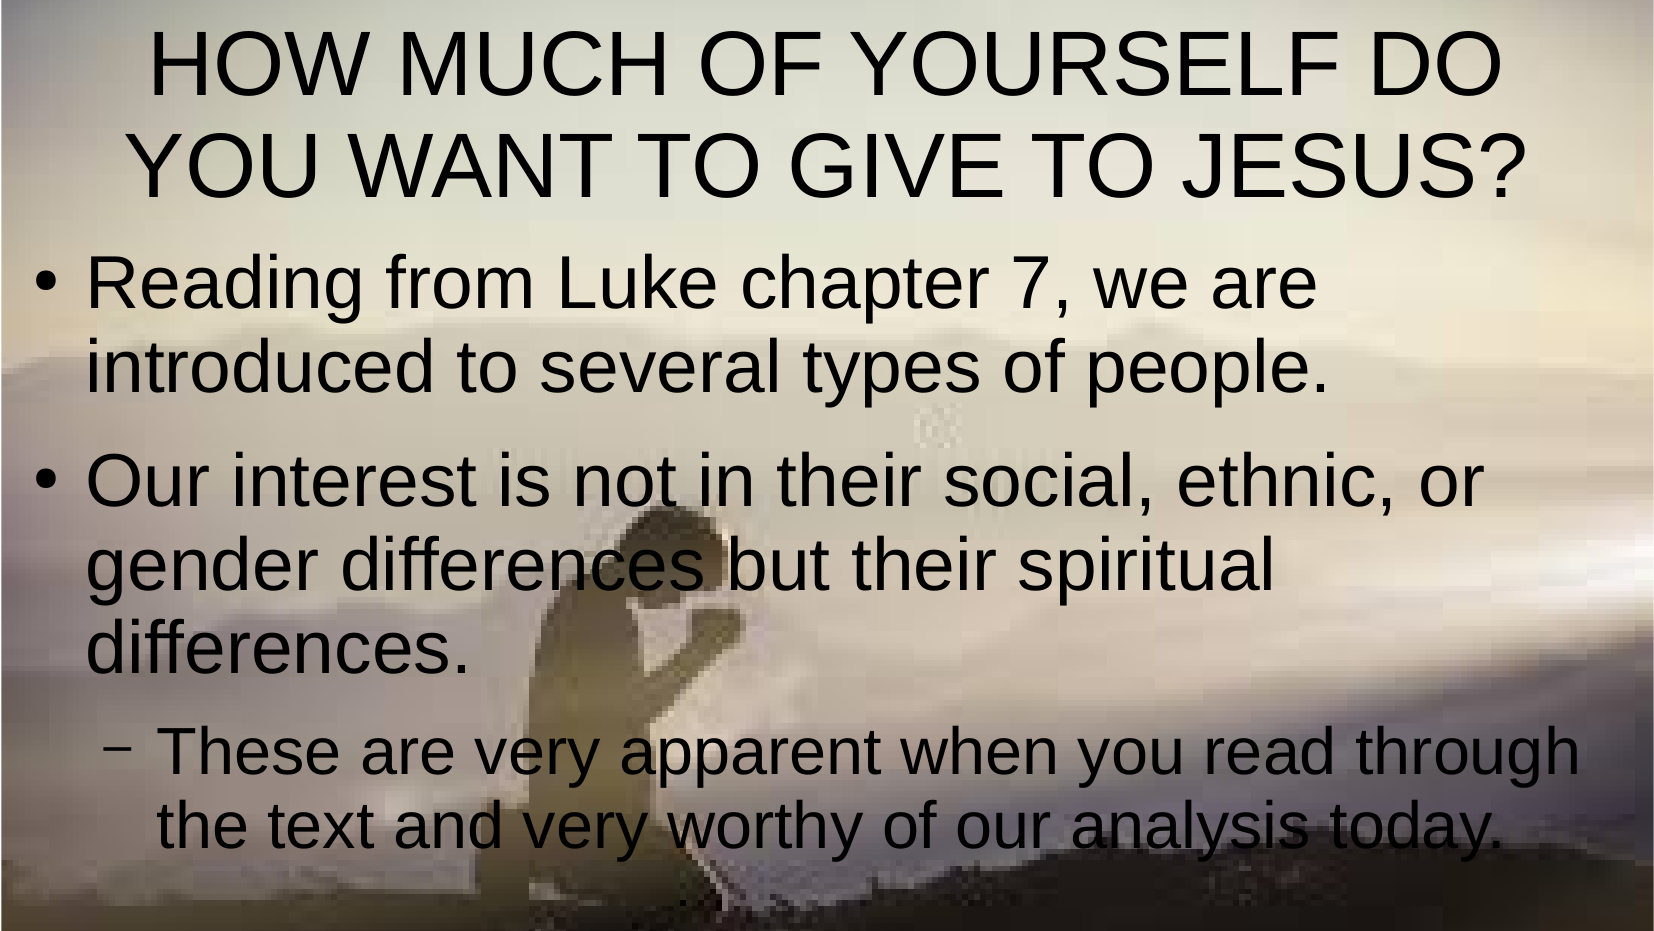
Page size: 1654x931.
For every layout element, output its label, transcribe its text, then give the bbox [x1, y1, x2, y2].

title HOW MUCH OF YOURSELF DO YOU WANT TO GIVE TO JESUS? [82, 12, 1571, 218]
picture [1, 0, 1654, 931]
list Reading from Luke chapter 7, we are introduced to several types of people. Our interest is not in their social, ethnic, or gender differences but their spiritual differences. These are very apparent when you read through the text and very worthy of our analysis today. [15, 240, 1636, 931]
